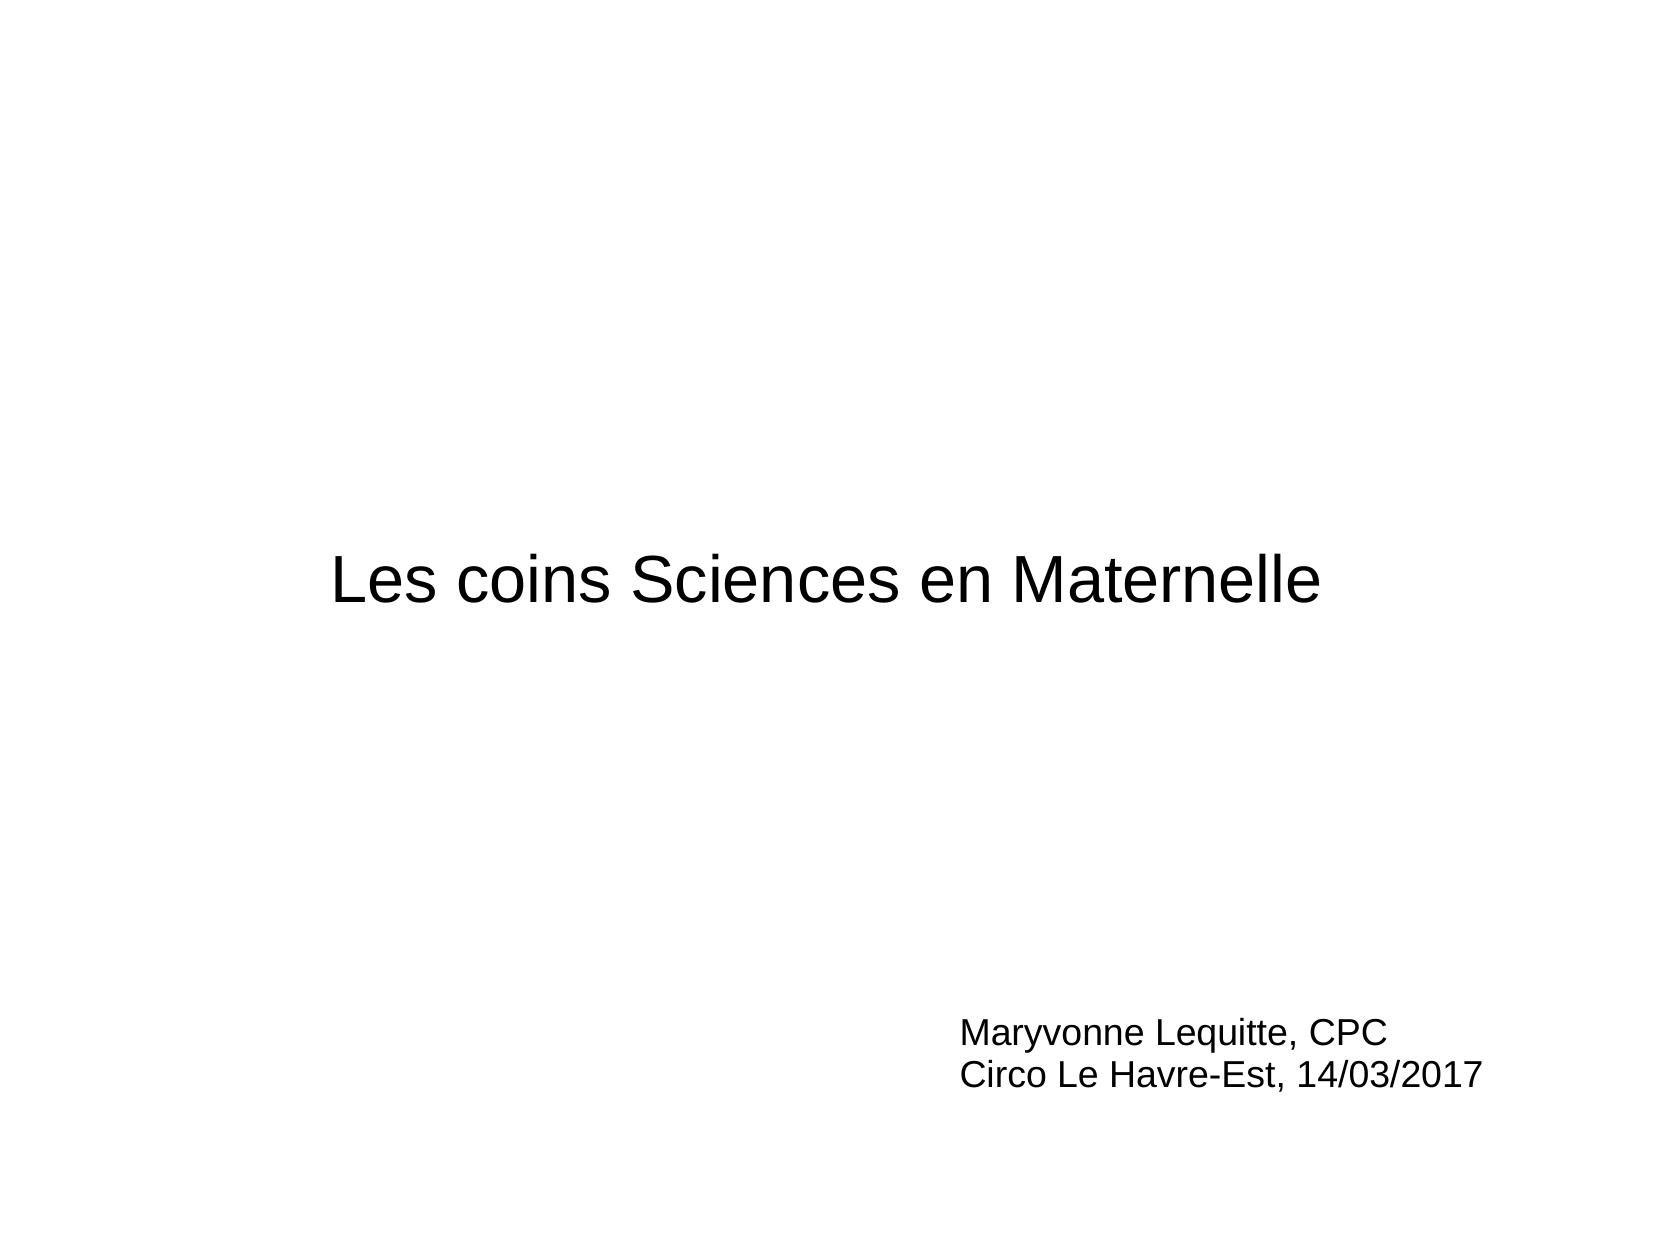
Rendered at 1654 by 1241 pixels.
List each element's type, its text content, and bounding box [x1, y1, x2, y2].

text_box Maryvonne Lequitte, CPC Circo Le Havre-Est, 14/03/2017 [944, 1003, 1536, 1145]
subtitle Les coins Sciences en Maternelle [82, 49, 1571, 1109]
